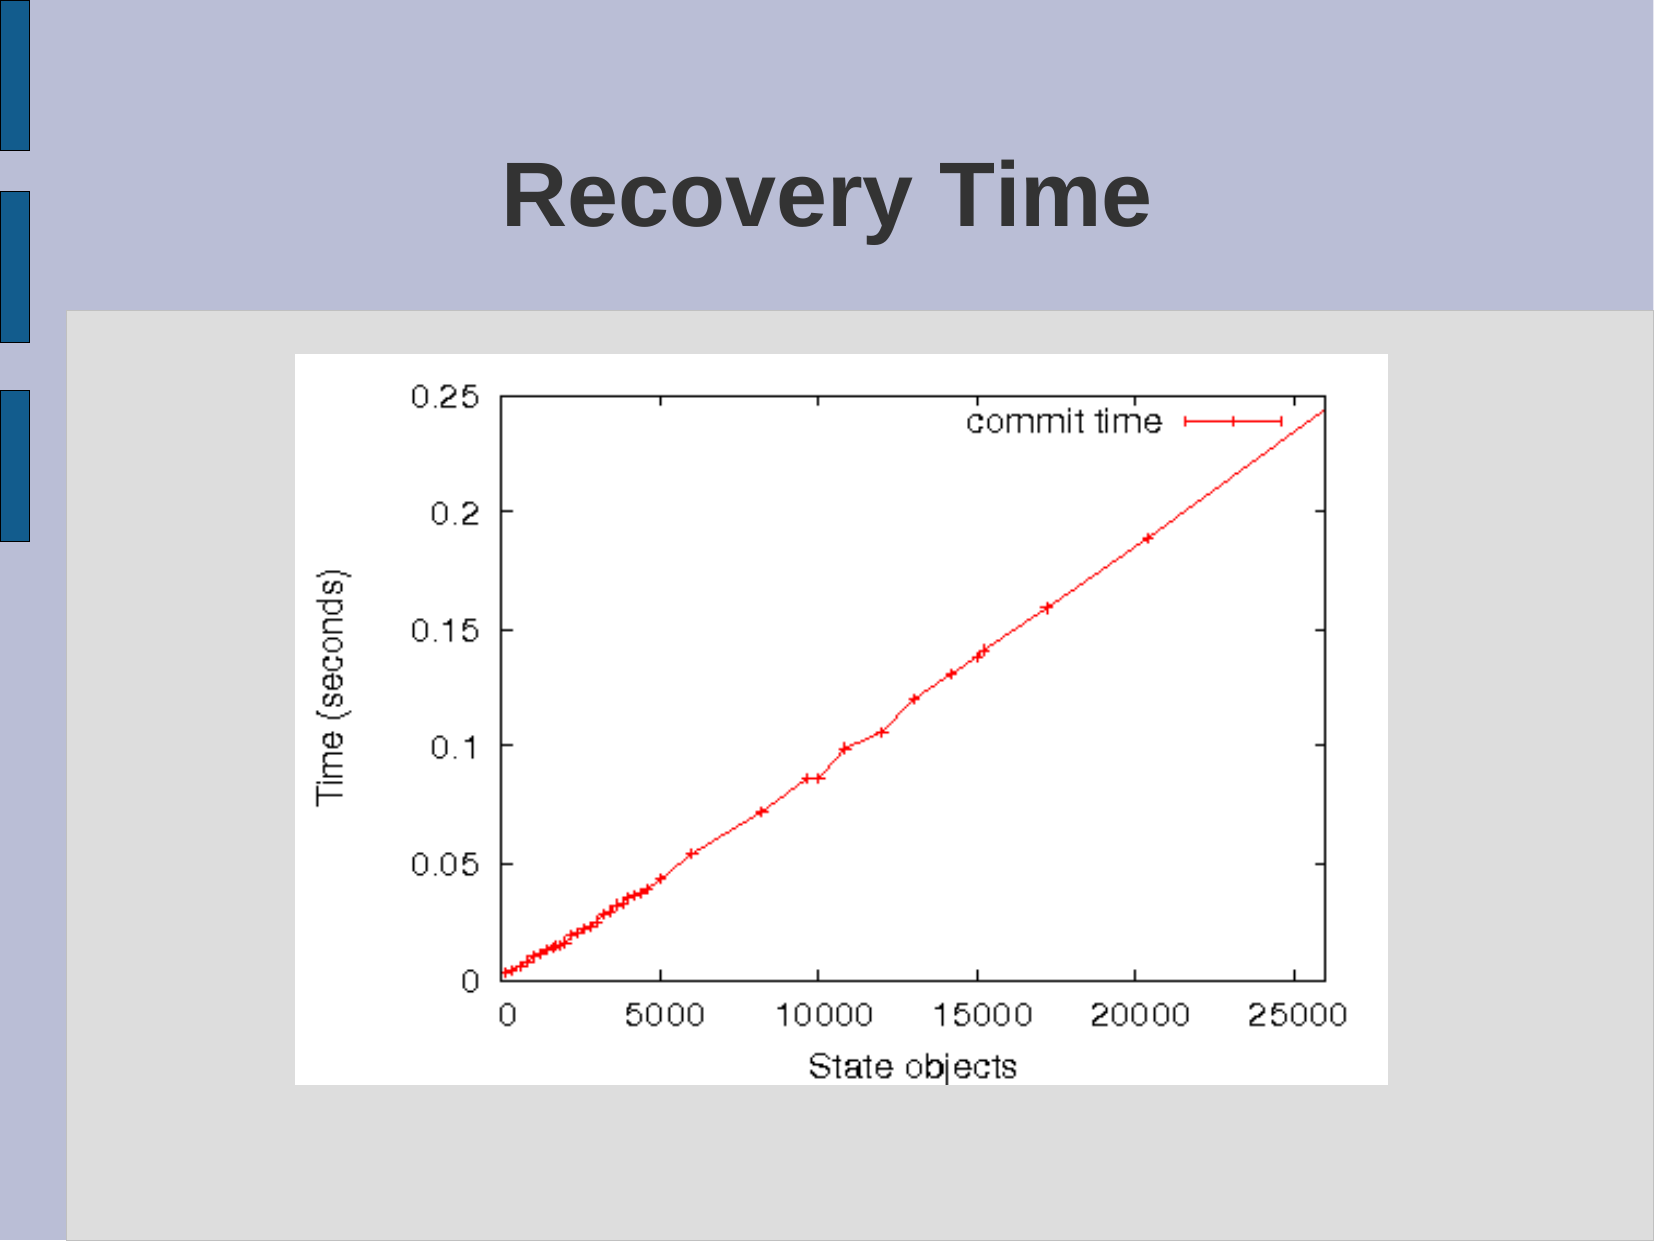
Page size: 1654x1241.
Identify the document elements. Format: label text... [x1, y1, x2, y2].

picture [295, 354, 1388, 1085]
title Recovery Time [121, 91, 1534, 299]
